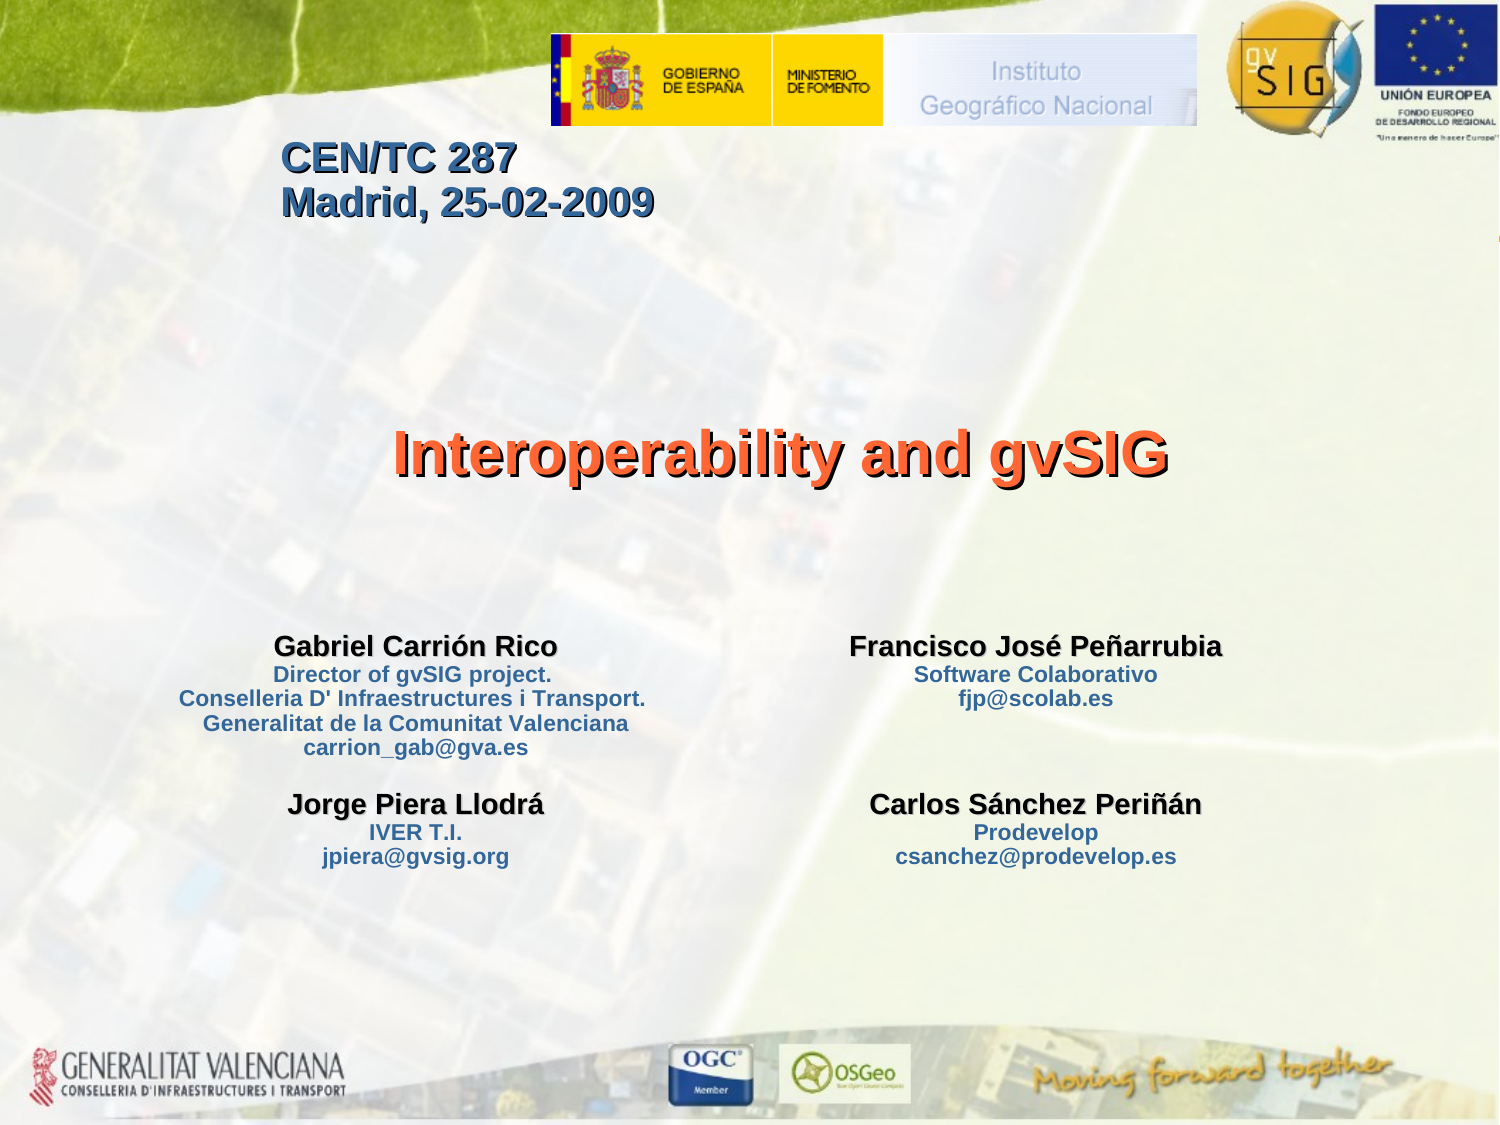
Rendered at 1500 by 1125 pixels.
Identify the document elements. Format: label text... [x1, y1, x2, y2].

picture [0, 0, 1499, 1125]
text_box Interoperability and gvSIG [153, 413, 1409, 692]
text_box CEN/TC 287 Madrid, 25-02-2009 [265, 128, 1175, 235]
text_box Francisco José Peñarrubia Software Colaborativo fjp@scolab.es Carlos Sánchez Periñán Prodevelop csanchez@prodevelop.es [683, 622, 1389, 878]
text_box Gabriel Carrión Rico Director of gvSIG project. Conselleria D' Infraestructures i Transport. Generalitat de la Comunitat Valenciana carrion_gab@gva.es Jorge Piera Llodrá IVER T.I. jpiera@gvsig.org [63, 622, 683, 878]
